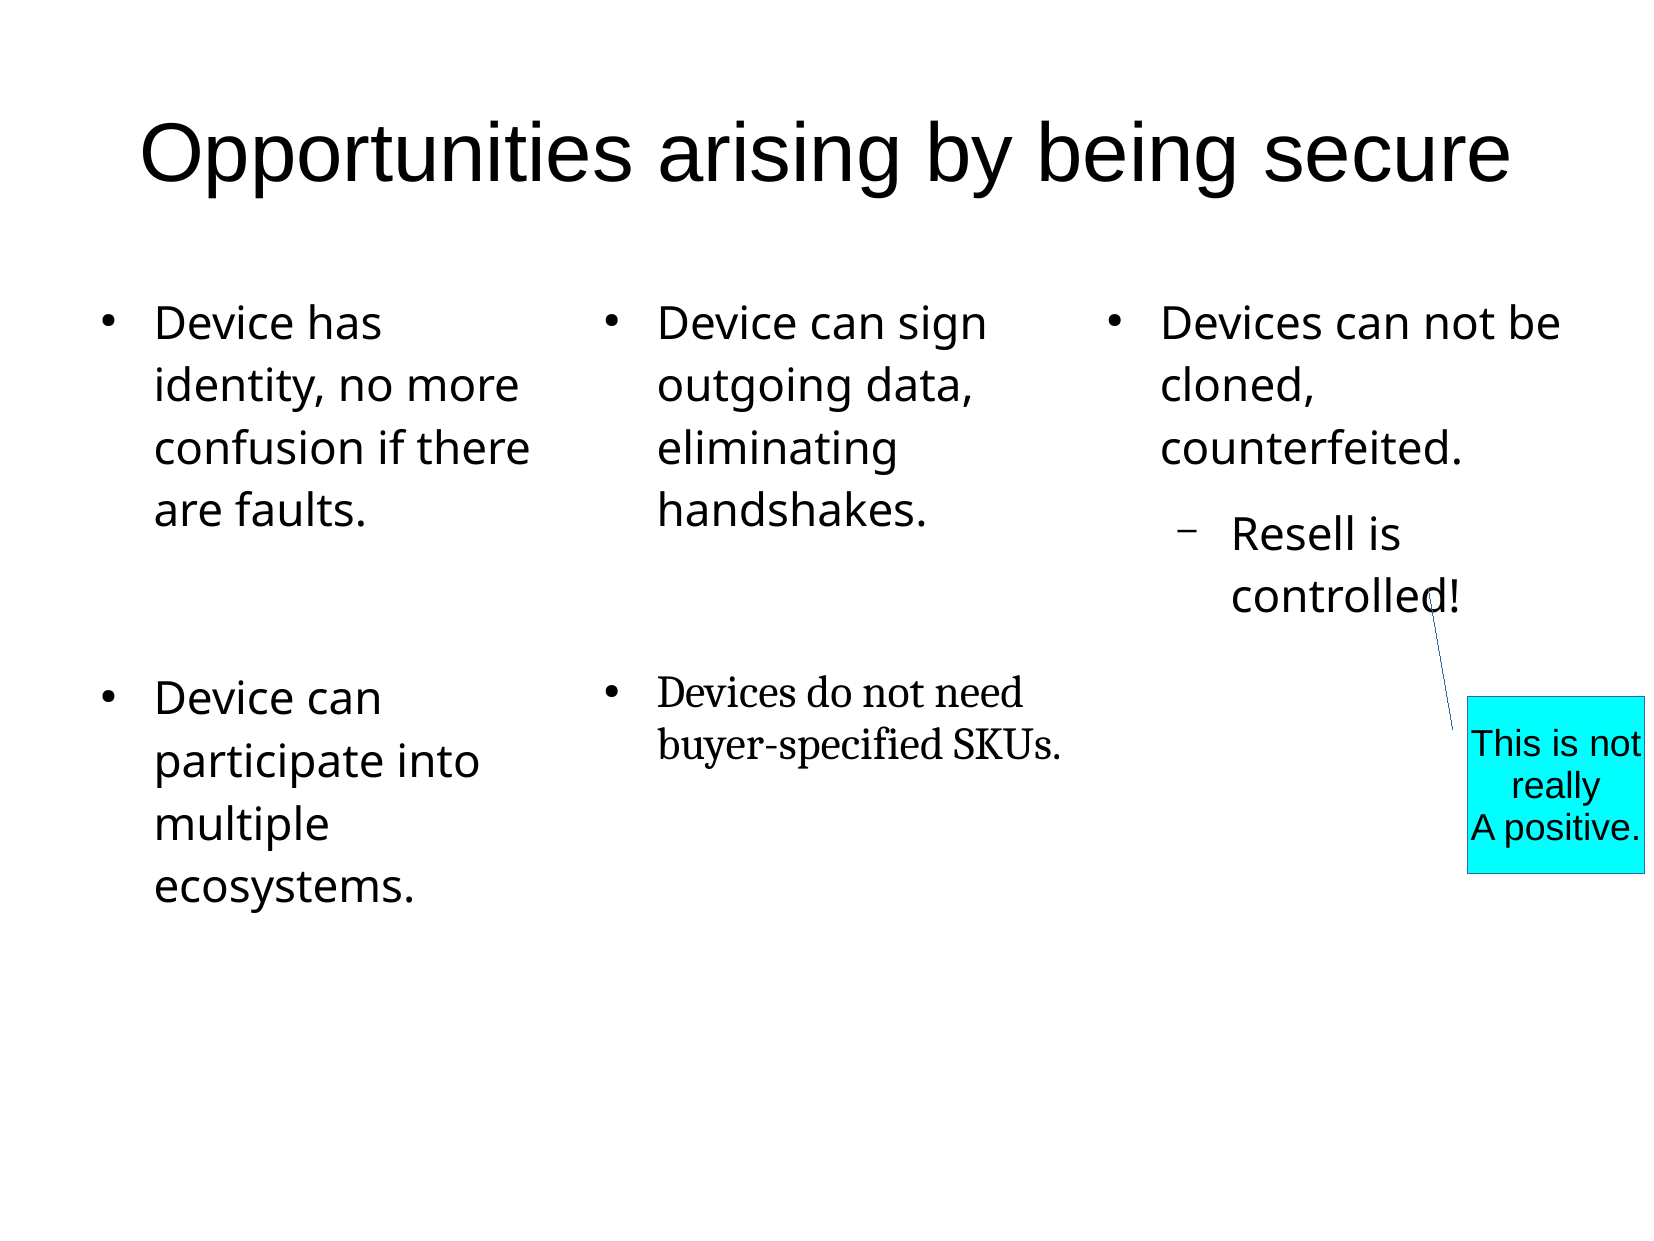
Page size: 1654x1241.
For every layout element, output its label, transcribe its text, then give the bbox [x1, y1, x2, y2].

list Device has identity, no more confusion if there are faults. [82, 290, 562, 634]
list Devices can not be cloned, counterfeited. Resell is controlled! [1088, 290, 1569, 634]
text_box This is not really A positive. [1468, 697, 1645, 874]
list Devices do not need buyer-specified SKUs. [585, 665, 1065, 1009]
list Device can sign outgoing data, eliminating handshakes. [585, 290, 1065, 634]
list Device can participate into multiple ecosystems. [82, 665, 562, 1009]
title Opportunities arising by being secure [82, 49, 1571, 257]
